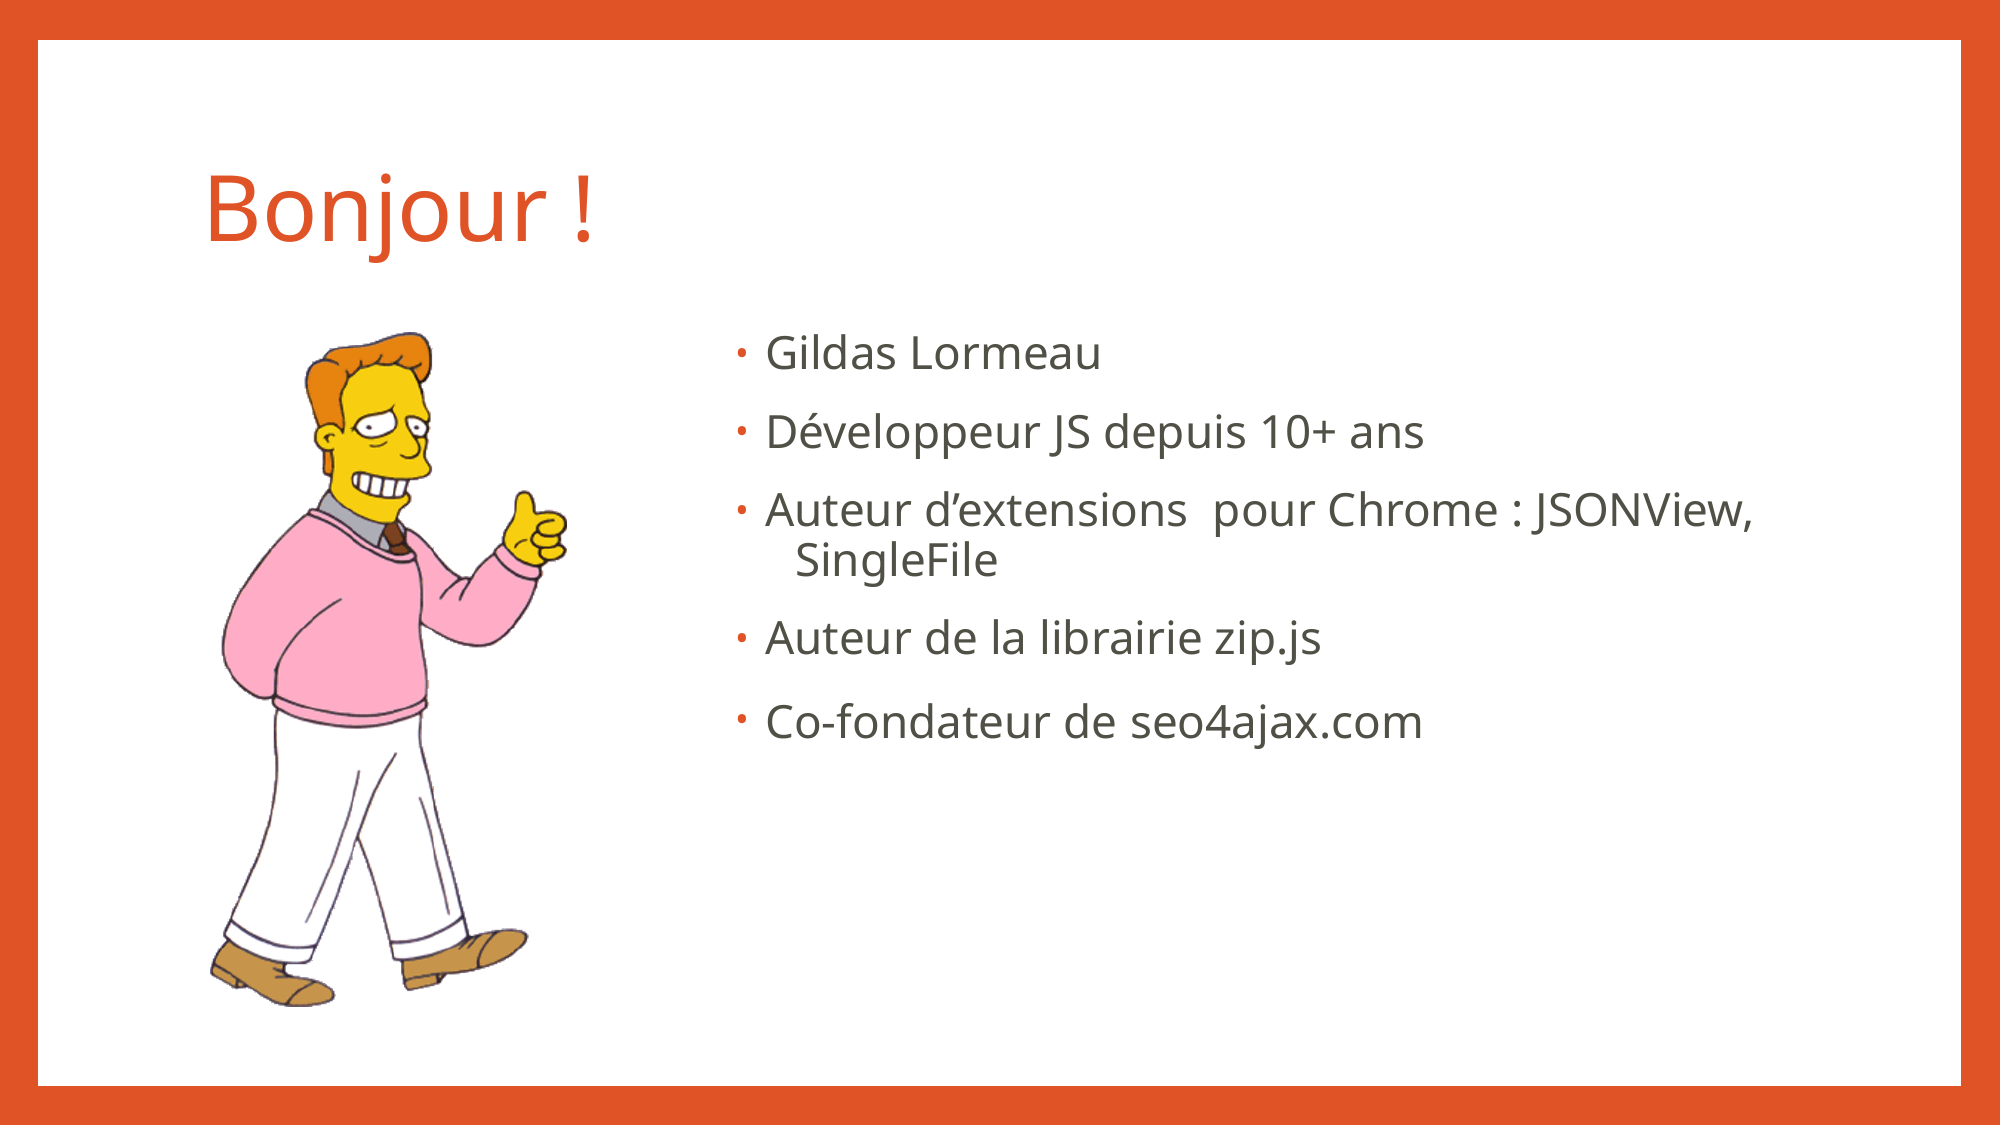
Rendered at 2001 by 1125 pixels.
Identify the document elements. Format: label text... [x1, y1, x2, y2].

title Bonjour ! [187, 99, 1808, 323]
list Gildas Lormeau Développeur JS depuis 10+ ans Auteur d’extensions pour Chrome : JSONView, SingleFile Auteur de la librairie zip.js Co-fondateur de seo4ajax.com [705, 322, 1984, 985]
picture [110, 309, 677, 1029]
